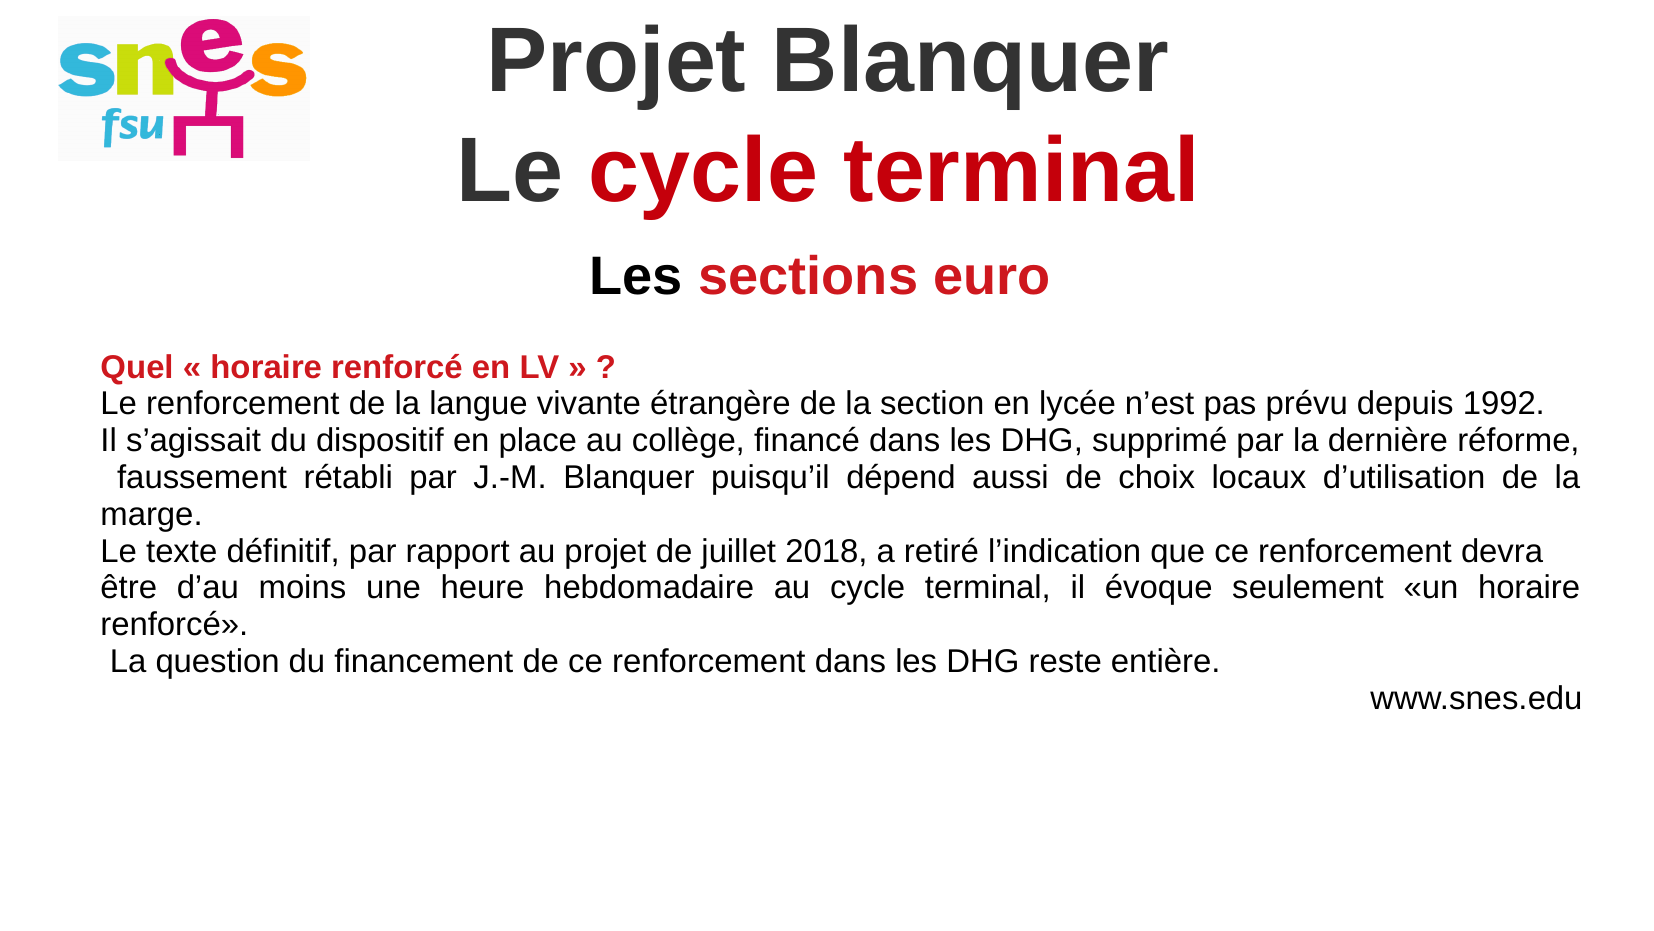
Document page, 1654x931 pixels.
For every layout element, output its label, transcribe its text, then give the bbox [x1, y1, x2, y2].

text_box Quel « horaire renforcé en LV » ? Le renforcement de la langue vivante étrangère de la section en lycée n’est pas prévu depuis 1992. Il s’agissait du dispositif en place au collège, financé dans les DHG, supprimé par la dernière réforme, faussement rétabli par J.-M. Blanquer puisqu’il dépend aussi de choix locaux d’utilisation de la marge. Le texte définitif, par rapport au projet de juillet 2018, a retiré l’indication que ce renforcement devra être d’au moins une heure hebdomadaire au cycle terminal, il évoque seulement «un horaire renforcé». La question du financement de ce renforcement dans les DHG reste entière. www.snes.edu [85, 341, 1605, 795]
text_box Les sections euro [293, 237, 1348, 314]
picture [58, 17, 310, 161]
title Projet Blanquer Le cycle terminal [122, 0, 1535, 180]
